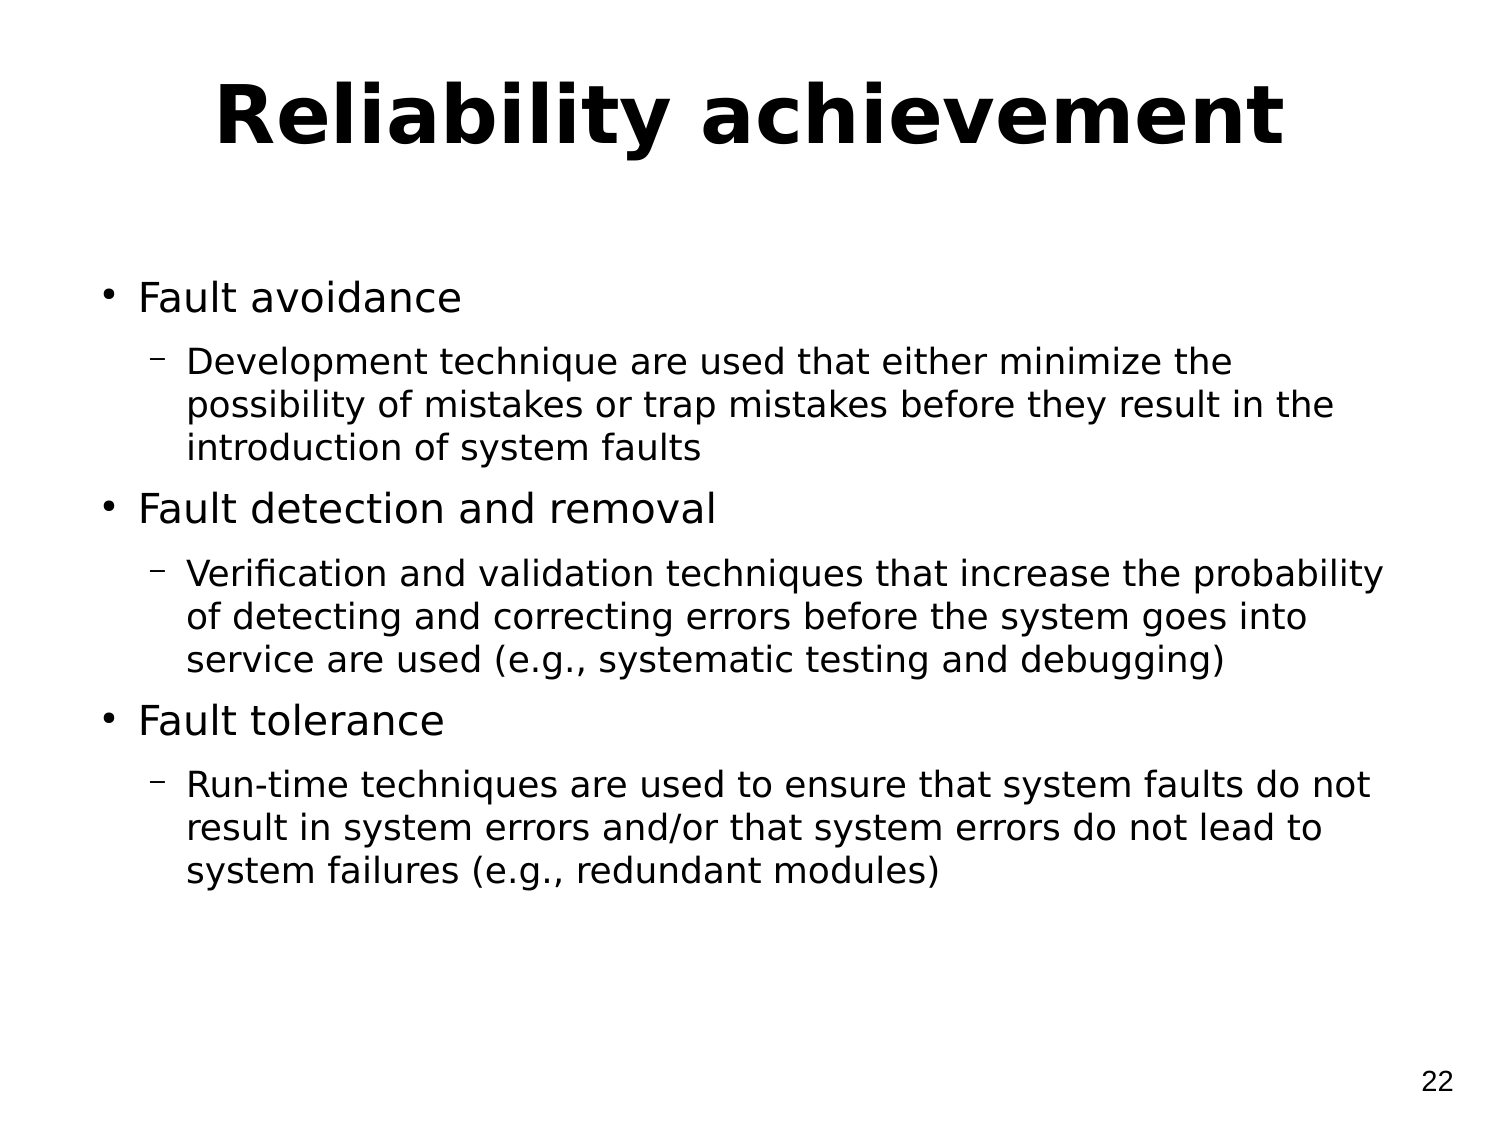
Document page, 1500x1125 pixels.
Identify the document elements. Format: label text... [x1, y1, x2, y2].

title Reliability achievement [75, 44, 1425, 177]
list Fault avoidance Development technique are used that either minimize the possibility of mistakes or trap mistakes before they result in the introduction of system faults Fault detection and removal Verification and validation techniques that increase the probability of detecting and correcting errors before the system goes into service are used (e.g., systematic testing and debugging) Fault tolerance Run-time techniques are used to ensure that system faults do not result in system errors and/or that system errors do not lead to system failures (e.g., redundant modules) [75, 263, 1425, 916]
